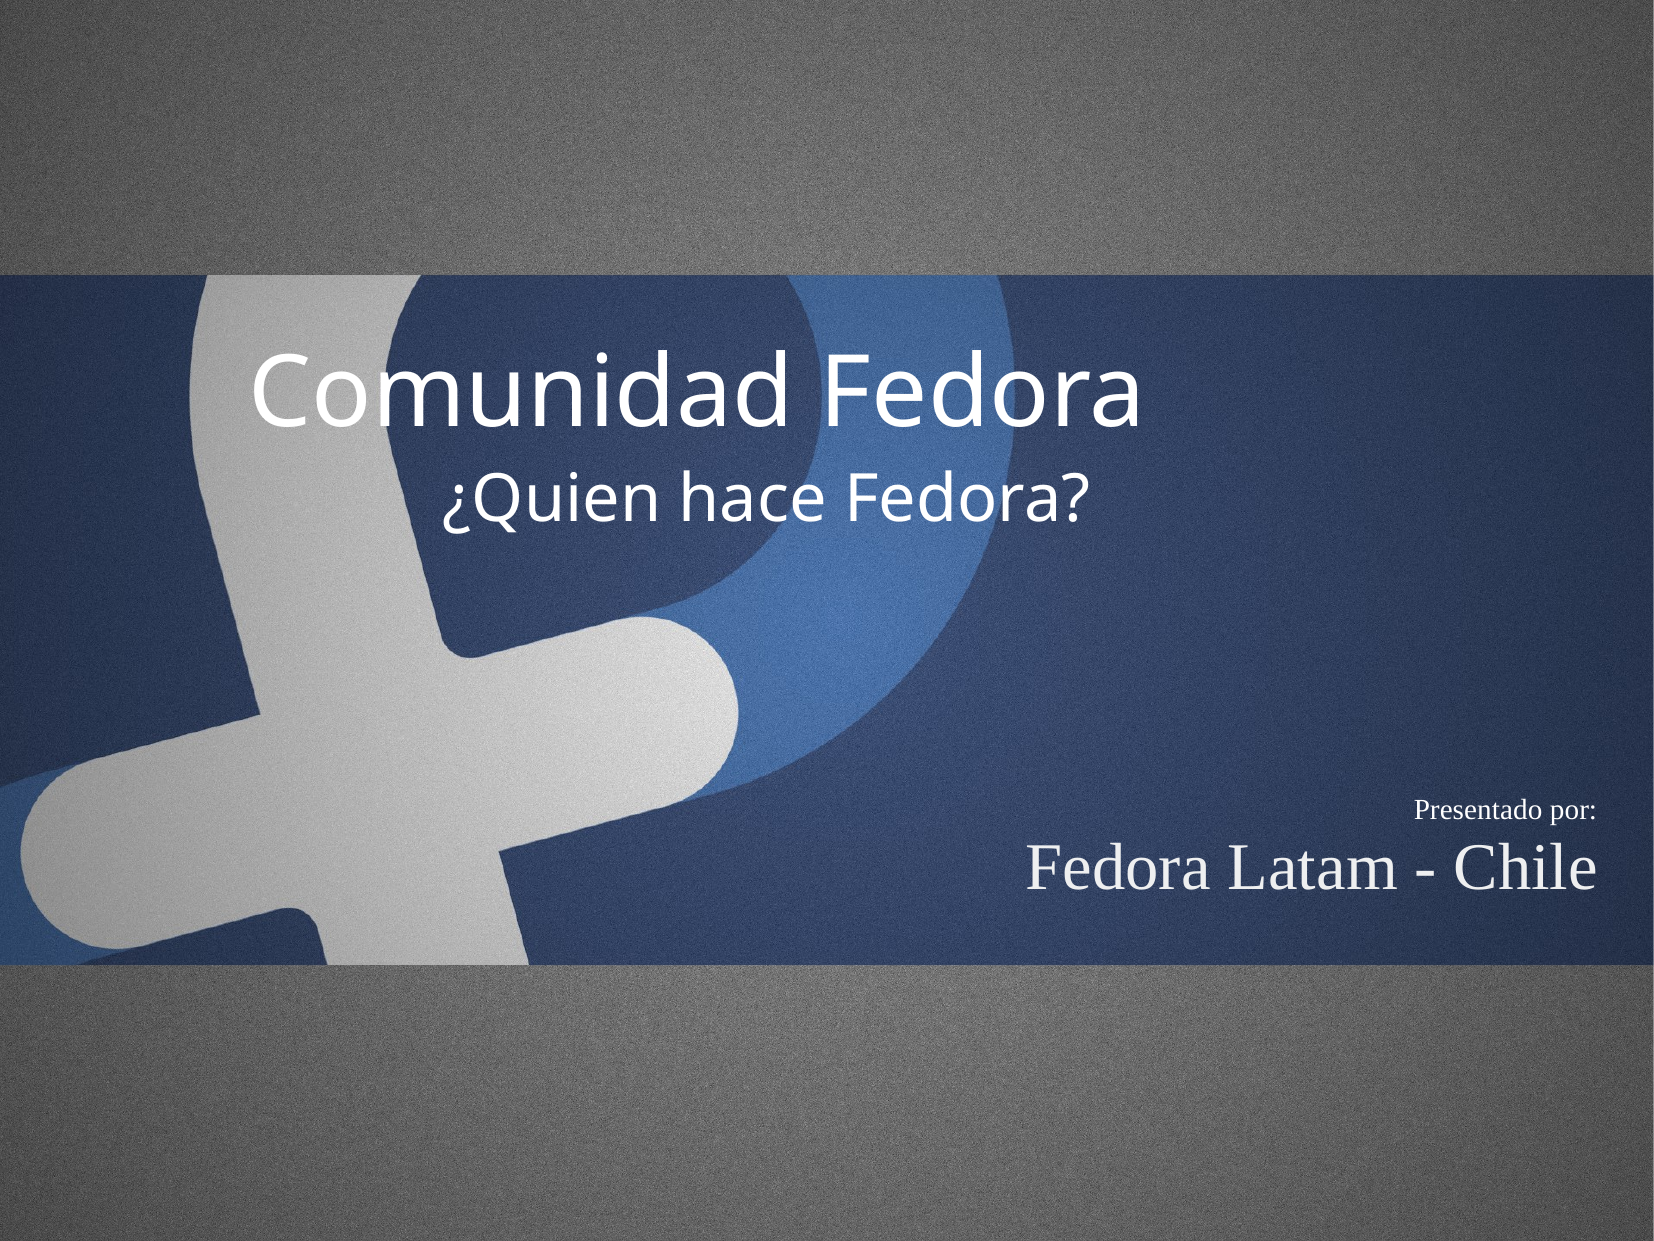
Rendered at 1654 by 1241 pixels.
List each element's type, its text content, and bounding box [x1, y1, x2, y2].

title Comunidad Fedora [248, 330, 1599, 449]
picture [0, 0, 1654, 1241]
text_box Presentado por: [797, 784, 1613, 855]
subtitle ¿Quien hace Fedora? [442, 458, 1601, 621]
text_box Fedora Latam - Chile [649, 820, 1615, 910]
